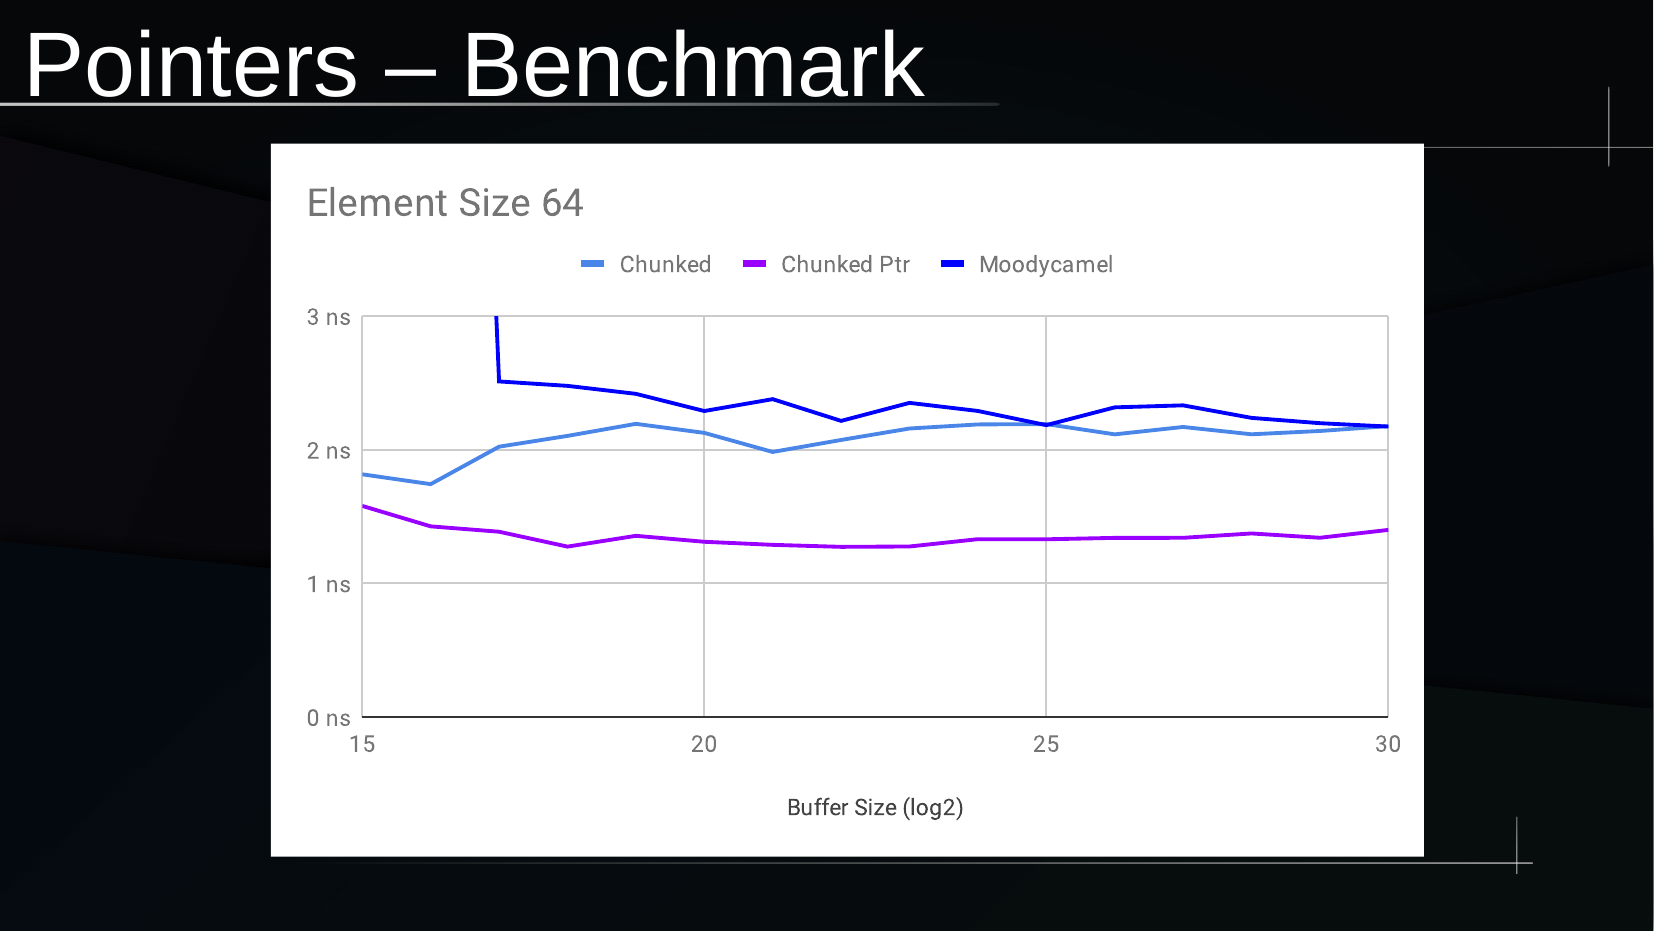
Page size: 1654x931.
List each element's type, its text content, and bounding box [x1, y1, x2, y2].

title Pointers – Benchmark [23, 11, 1589, 119]
picture [0, 0, 1654, 931]
